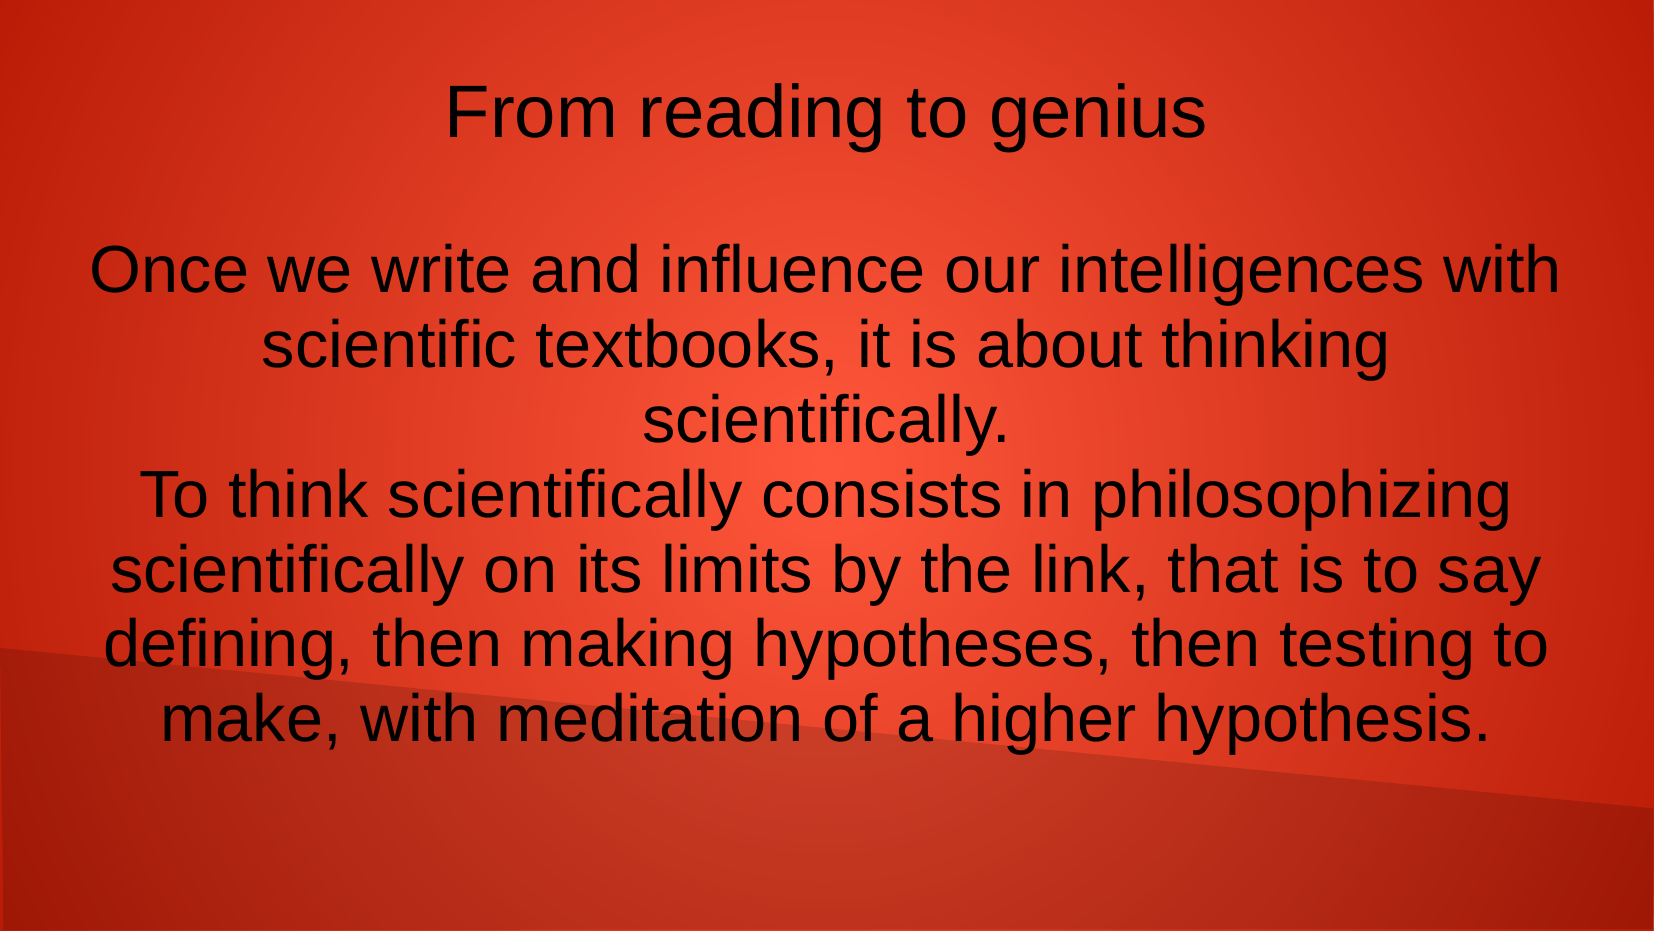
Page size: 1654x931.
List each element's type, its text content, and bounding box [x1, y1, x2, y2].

title From reading to genius [82, 35, 1571, 189]
subtitle Once we write and influence our intelligences with scientific textbooks, it is about thinking scientifically. To think scientifically consists in philosophizing scientifically on its limits by the link, that is to say defining, then making hypotheses, then testing to make, with meditation of a higher hypothesis. [82, 195, 1571, 794]
